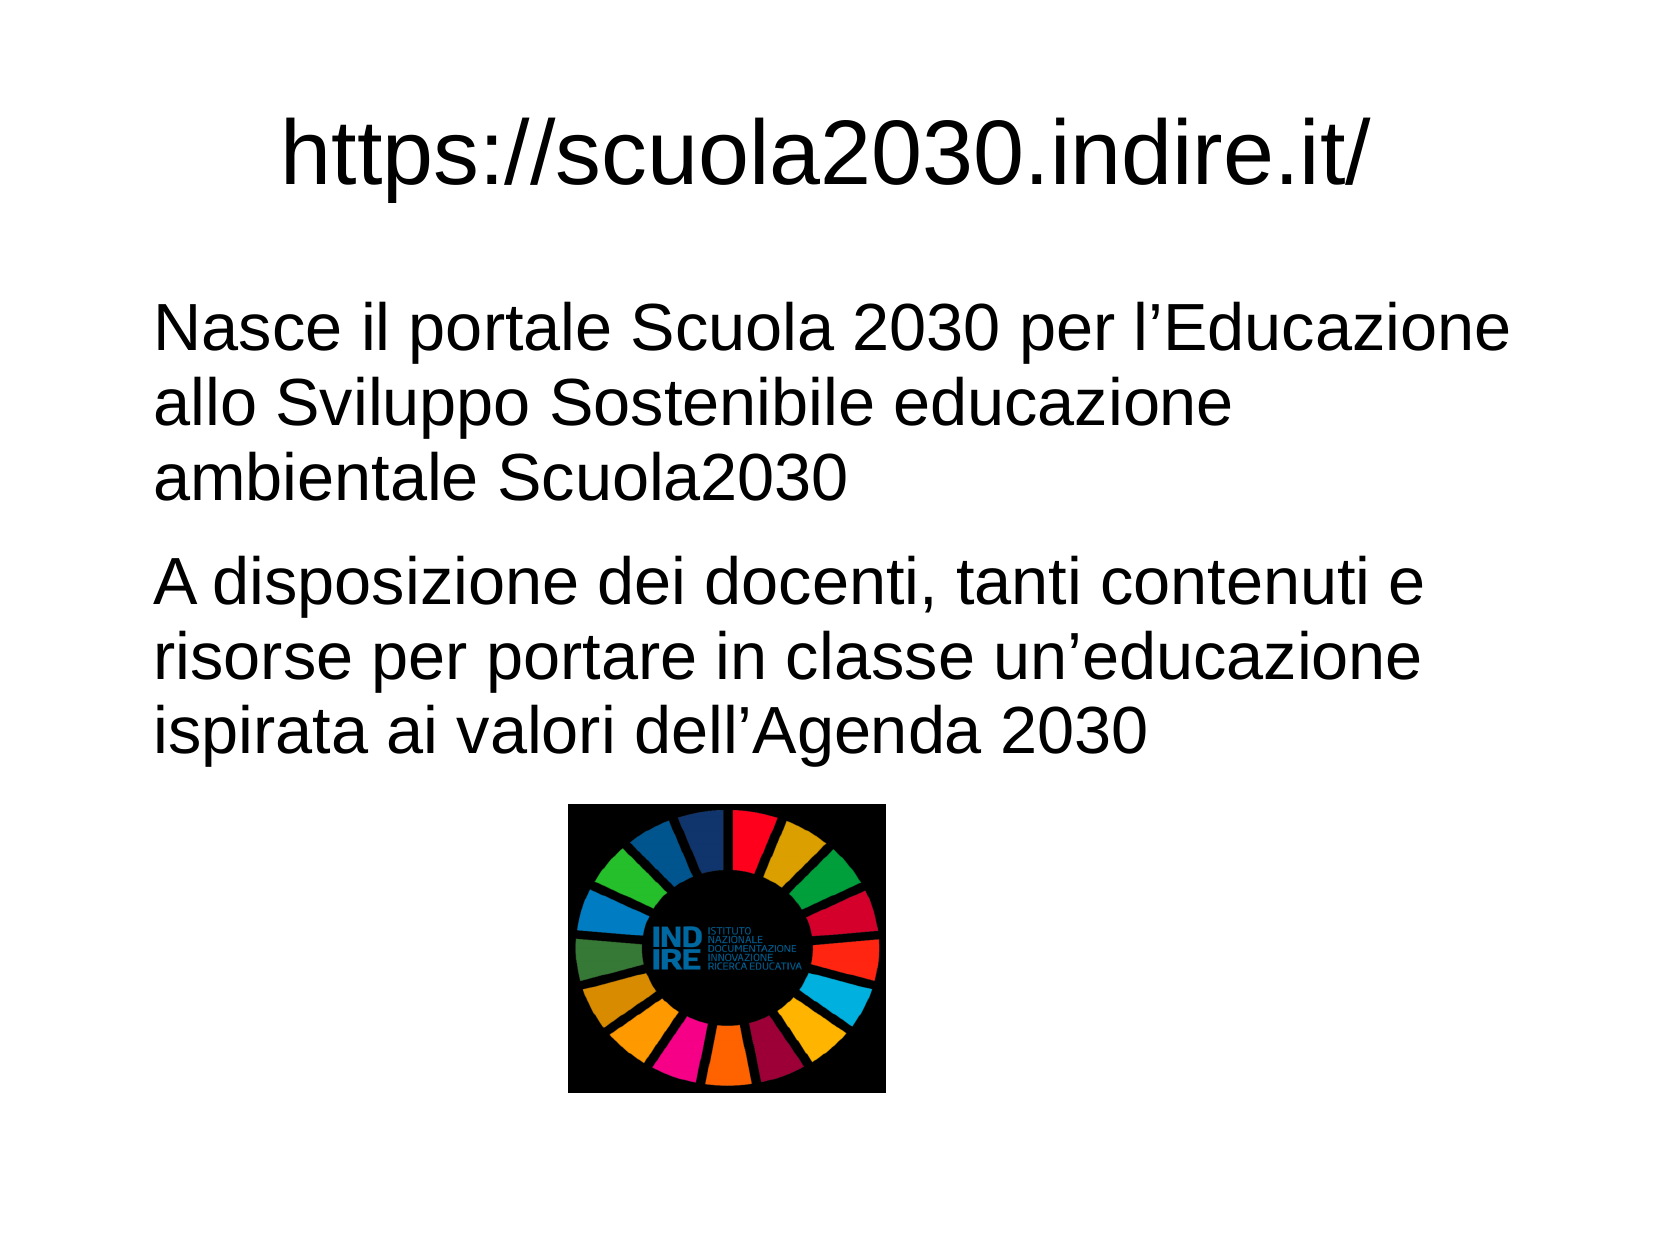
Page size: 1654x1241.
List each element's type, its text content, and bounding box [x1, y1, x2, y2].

picture [568, 804, 886, 1093]
title https://scuola2030.indire.it/ [82, 49, 1571, 257]
list Nasce il portale Scuola 2030 per l’Educazione allo Sviluppo Sostenibile educazione ambientale Scuola2030 A disposizione dei docenti, tanti contenuti e risorse per portare in classe un’educazione ispirata ai valori dell’Agenda 2030 [82, 290, 1571, 1109]
